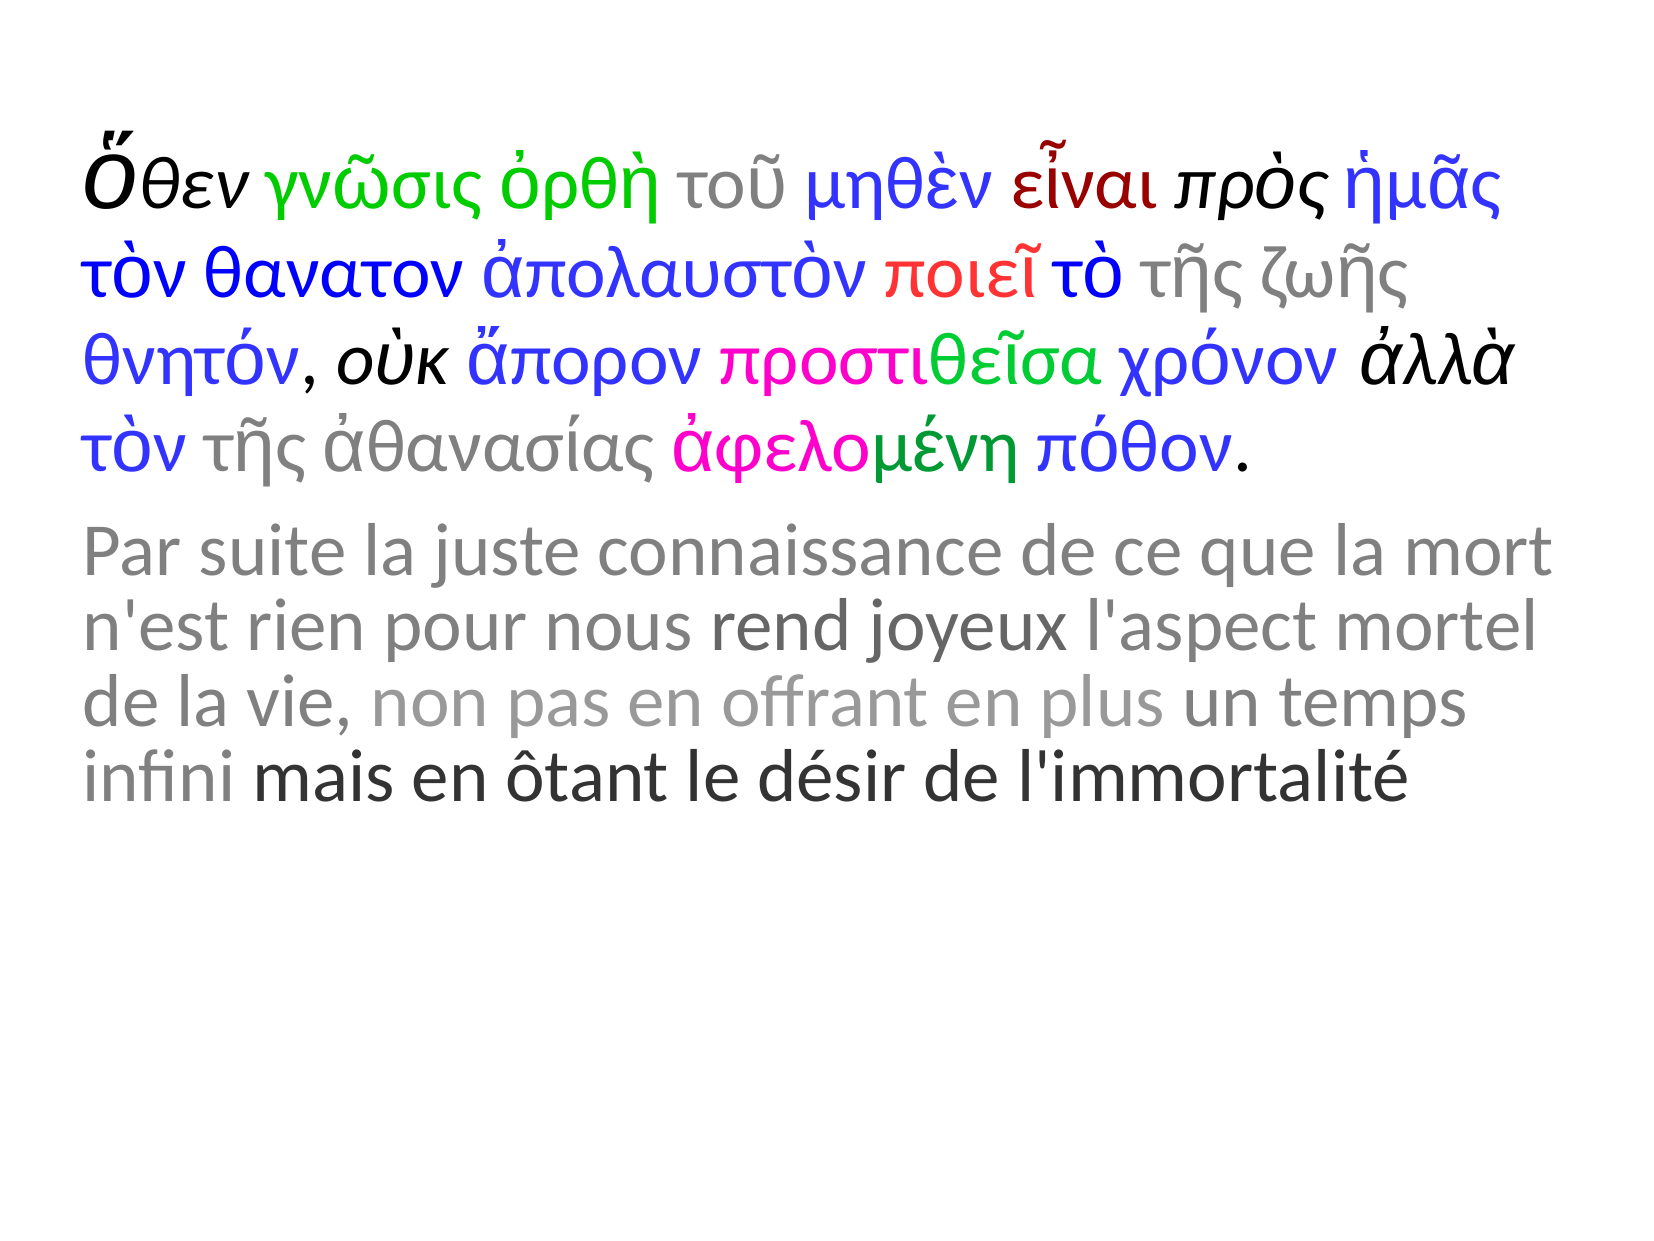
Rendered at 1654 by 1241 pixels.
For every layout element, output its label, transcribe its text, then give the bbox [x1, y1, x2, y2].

list ὅθεν γνῶσις ὀρθὴ τοῦ μηθὲν εἶναι πρὸς ἡμᾶς τὸν θανατον ἀπολαυστὸν ποιεῖ τὸ τῆς ζωῆς θνητόν, οὺκ ἄπορον προστιθεῖσα χρόνον ἀλλὰ τὸν τῆς ἀθανασίας ἀφελομένη πόθον. Par suite la juste connaissance de ce que la mort n'est rien pour nous rend joyeux l'aspect mortel de la vie, non pas en offrant en plus un temps infini mais en ôtant le désir de l'immortalité [82, 118, 1571, 1121]
